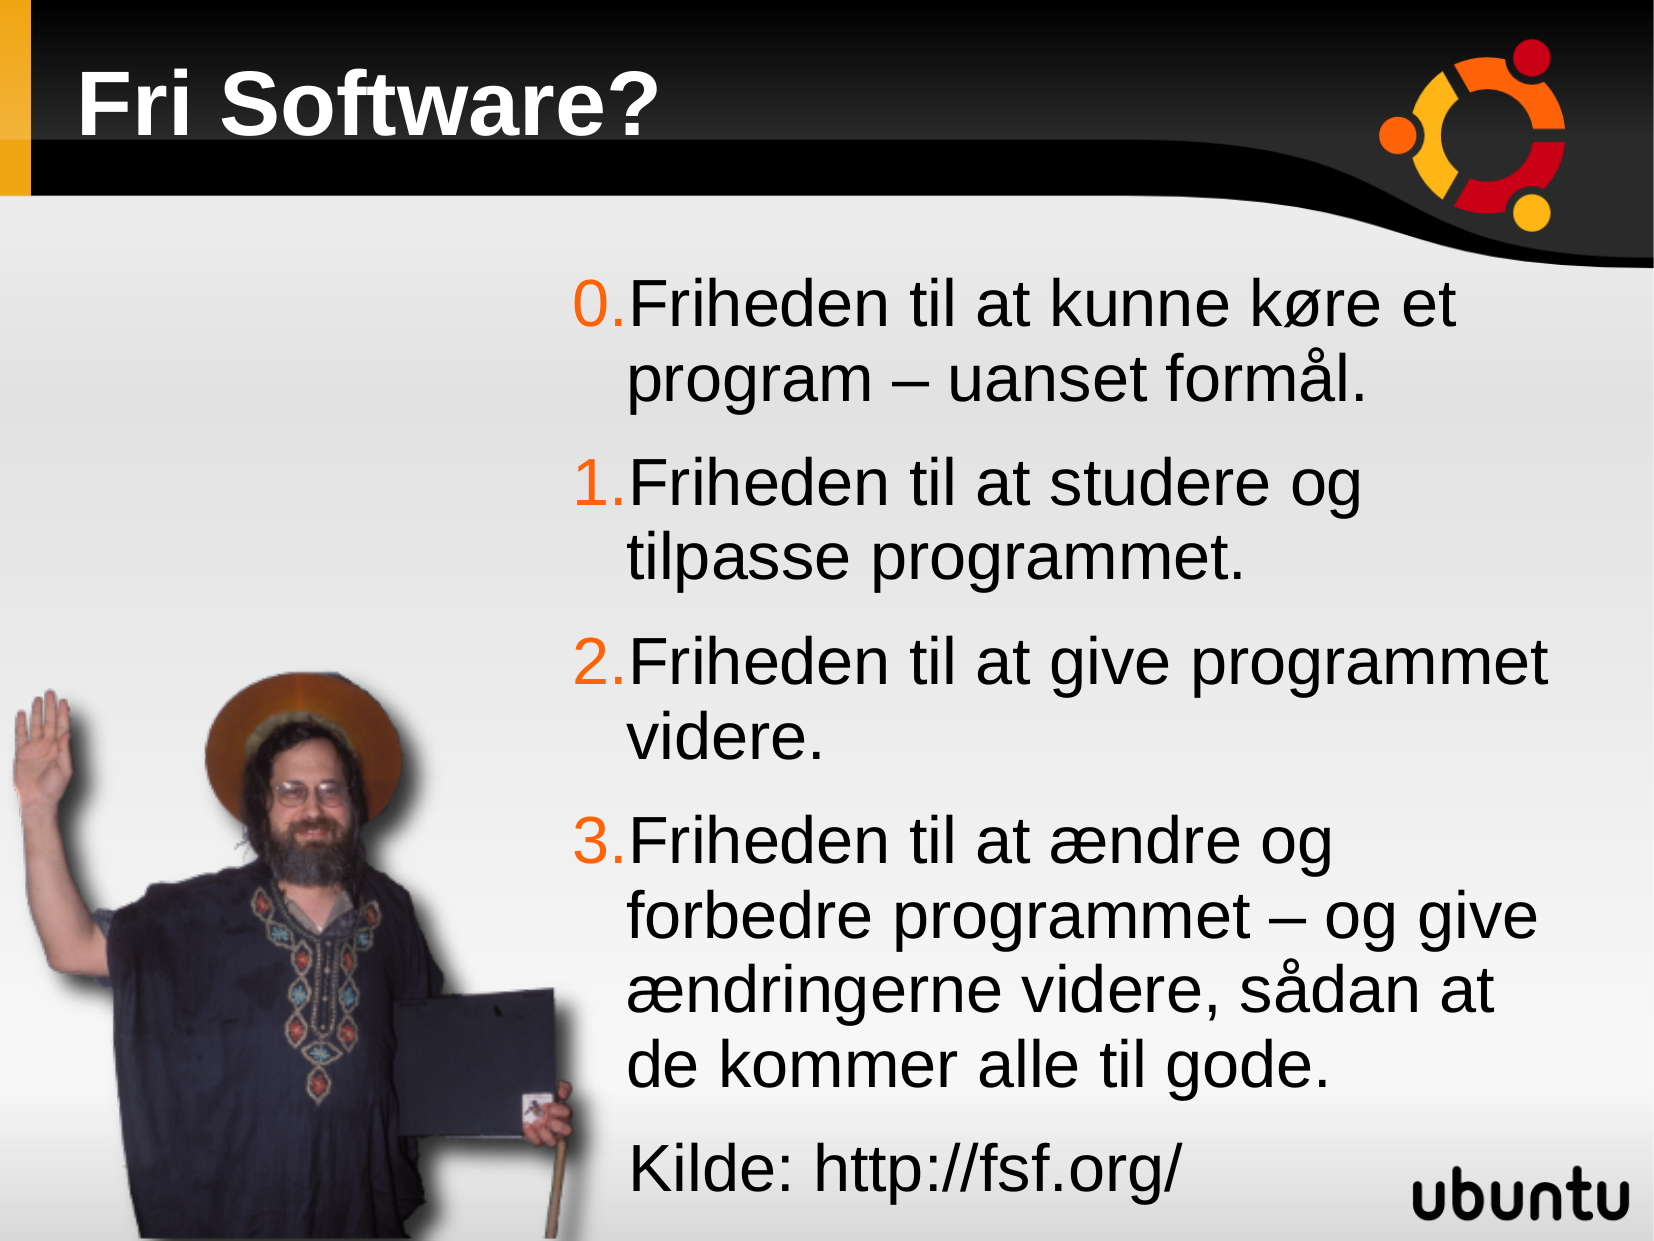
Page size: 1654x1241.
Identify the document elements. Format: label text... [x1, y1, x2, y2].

list Friheden til at kunne køre et program – uanset formål. Friheden til at studere og tilpasse programmet. Friheden til at give programmet videre. Friheden til at ændre og forbedre programmet – og give ændringerne videre, sådan at de kommer alle til gode. Kilde: http://fsf.org/ [555, 265, 1565, 1207]
title Fri Software? [76, 7, 1565, 200]
picture [0, 0, 1654, 1241]
